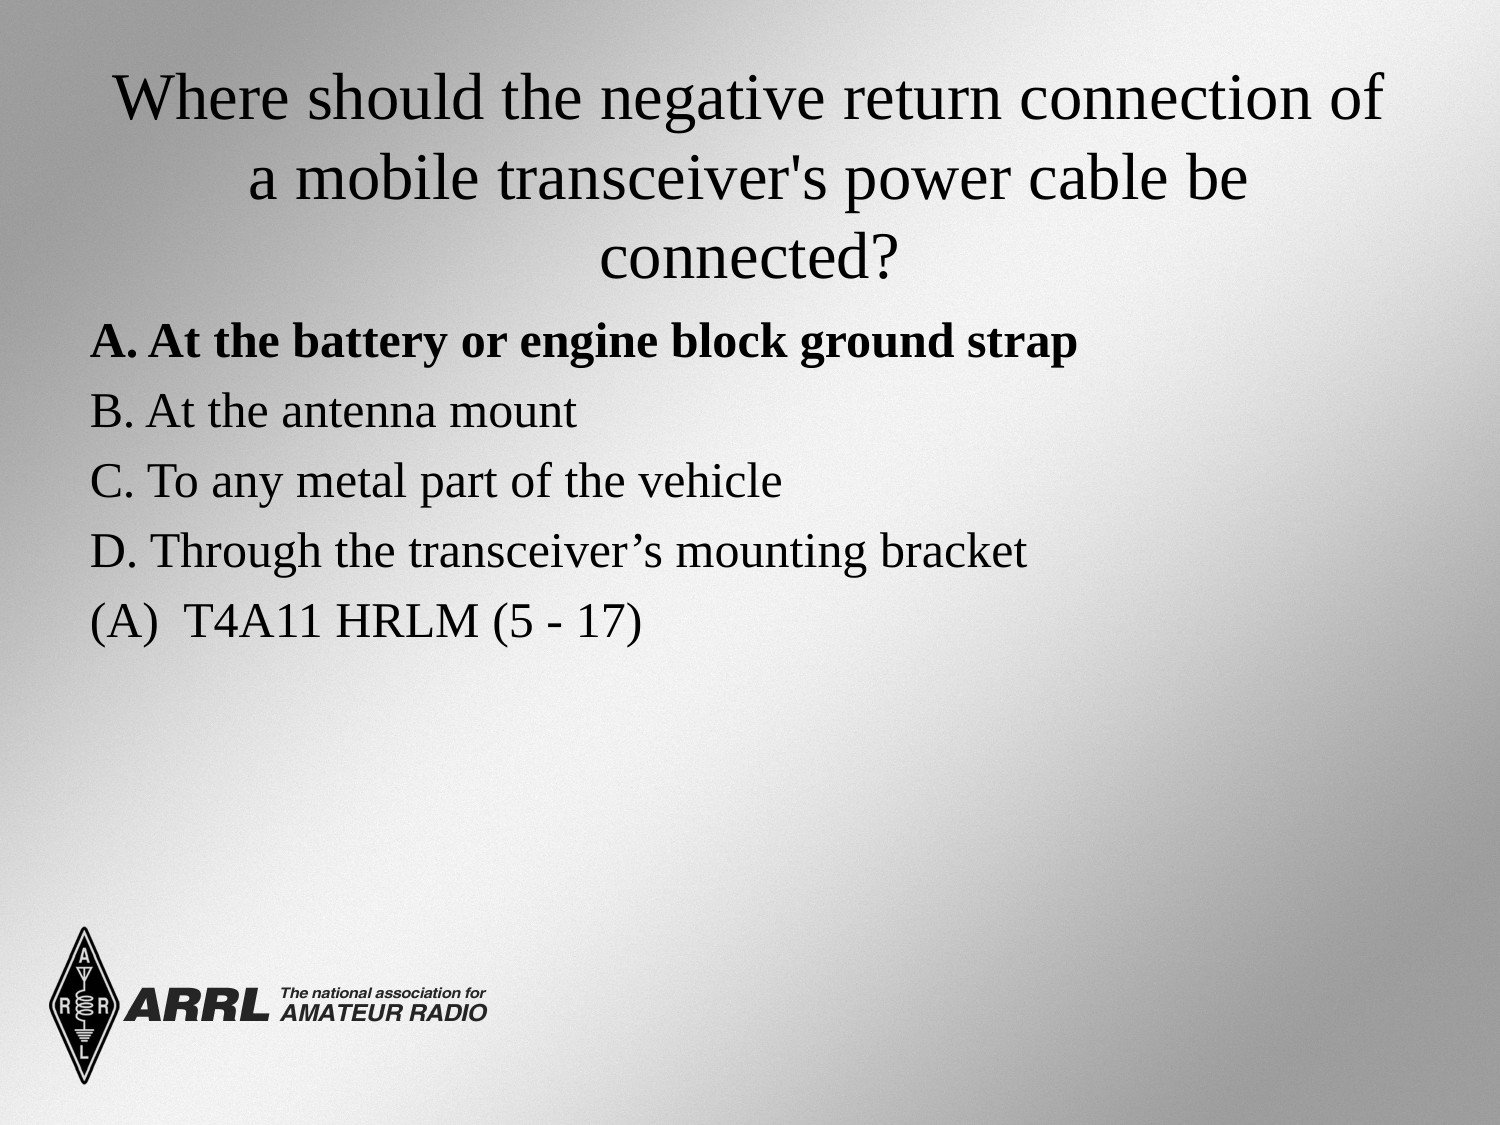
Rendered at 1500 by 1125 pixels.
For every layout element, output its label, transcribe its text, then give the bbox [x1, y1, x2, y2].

title Where should the negative return connection of a mobile transceiver's power cable be connected? [75, 45, 1425, 233]
picture [0, 0, 1500, 1125]
list A. At the battery or engine block ground strap B. At the antenna mount C. To any metal part of the vehicle D. Through the transceiver’s mounting bracket (A) T4A11 HRLM (5 - 17) [75, 299, 1425, 1005]
